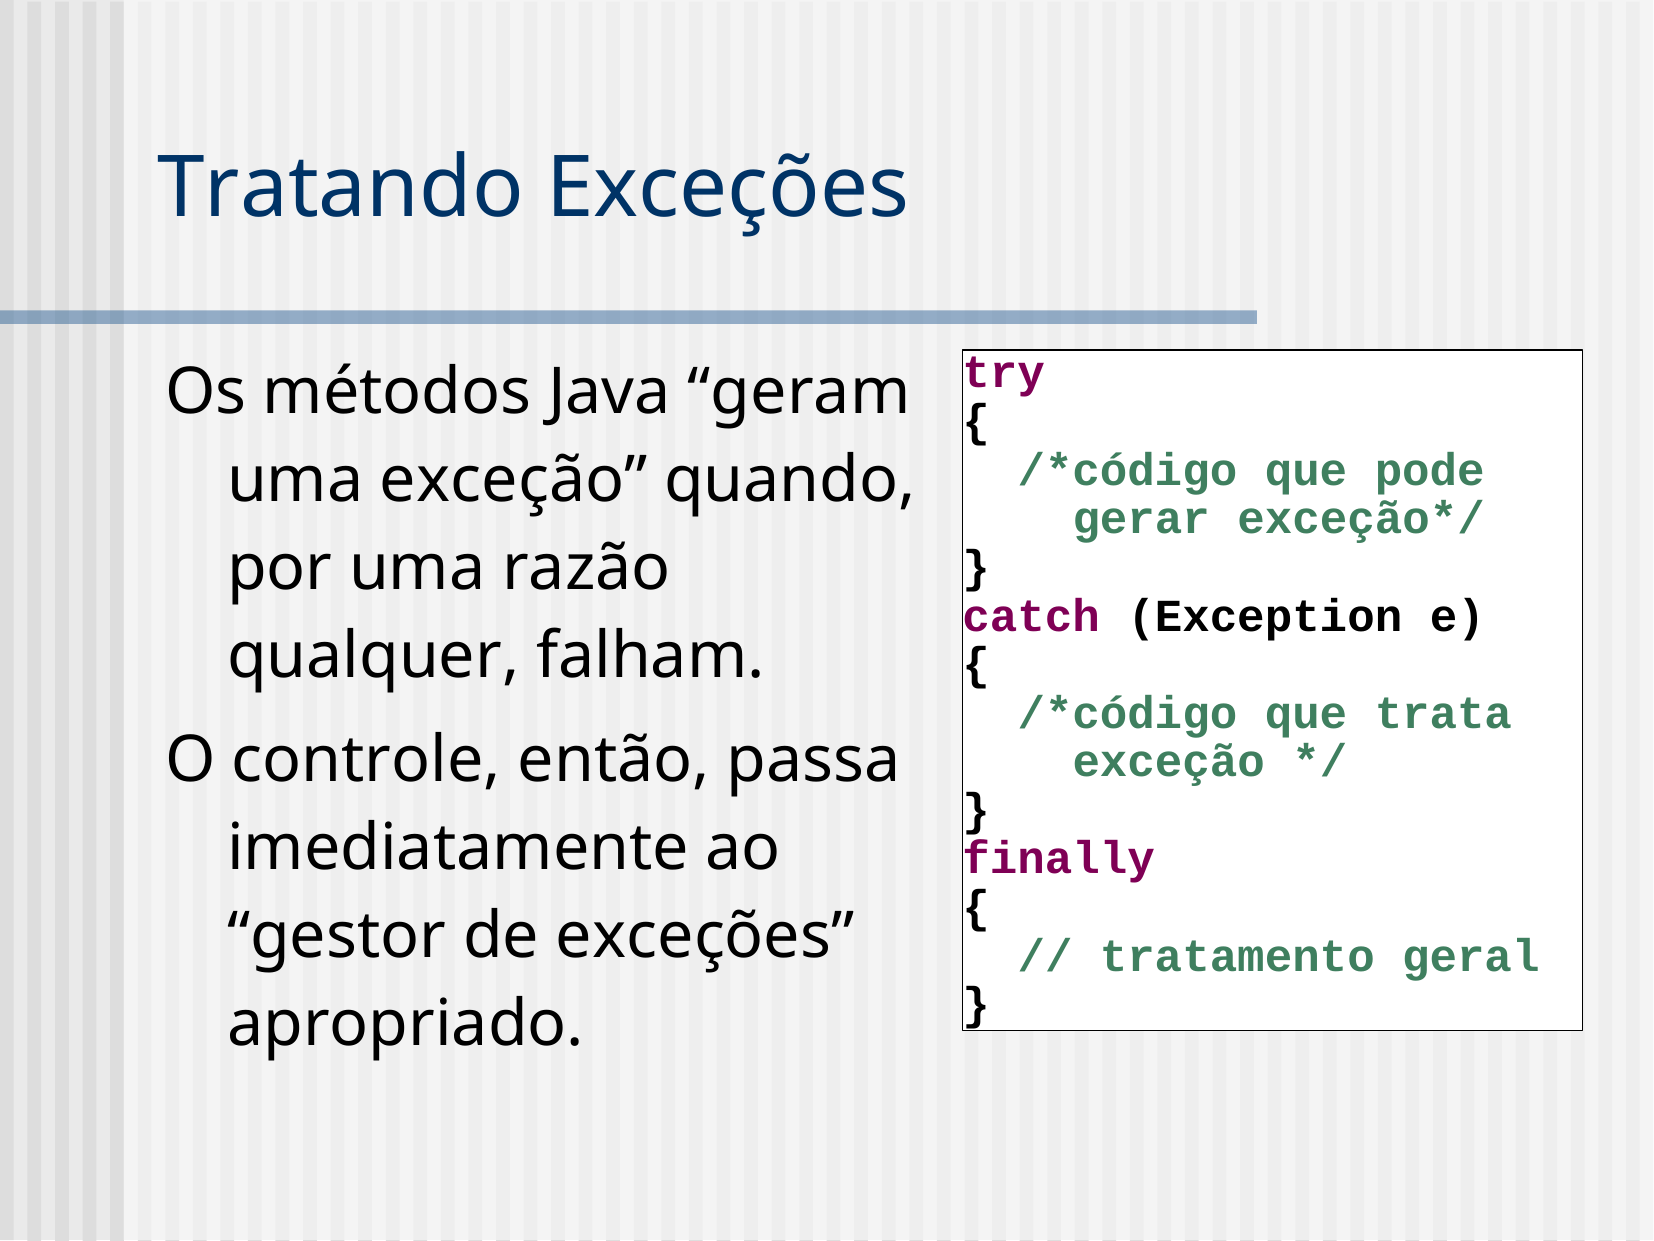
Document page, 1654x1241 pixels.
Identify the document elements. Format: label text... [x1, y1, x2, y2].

text_box try { /*código que pode gerar exceção*/ } catch (Exception e) { /*código que trata exceção */ } finally { // tratamento geral } [962, 349, 1583, 1031]
list Os métodos Java “geram uma exceção” quando, por uma razão qualquer, falham. O controle, então, passa imediatamente ao “gestor de exceções” apropriado. [165, 344, 950, 1059]
title Tratando Exceções [157, 131, 1635, 235]
